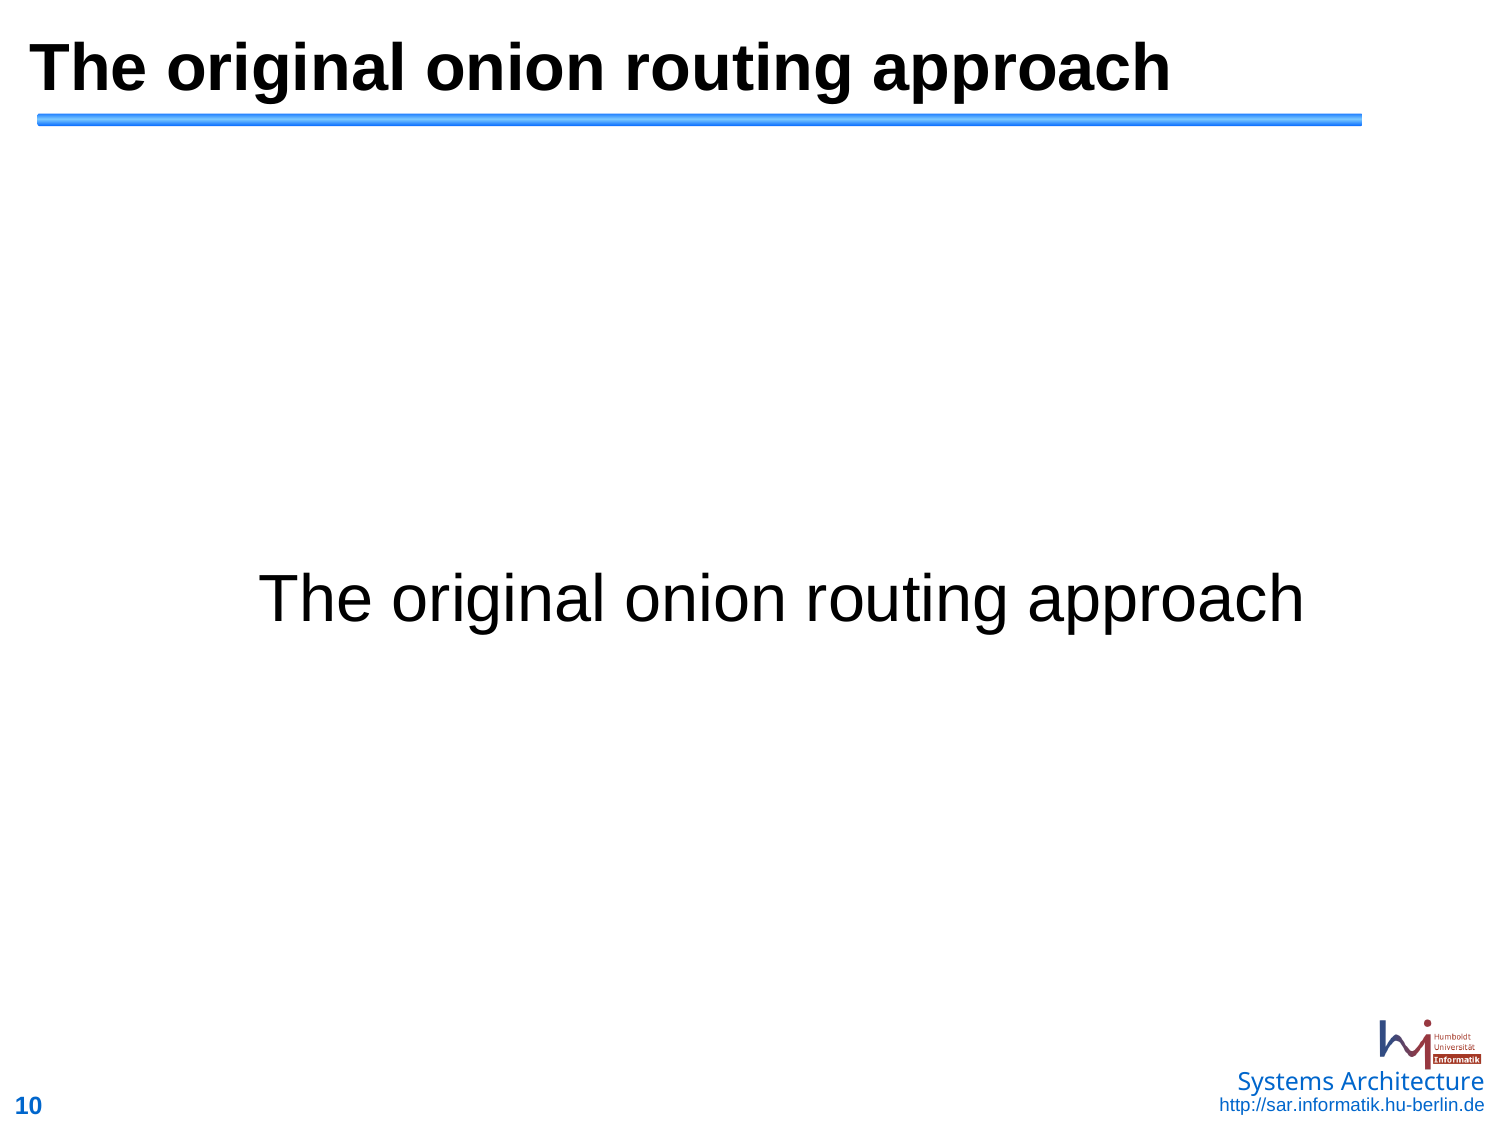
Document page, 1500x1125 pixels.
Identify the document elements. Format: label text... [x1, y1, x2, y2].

picture [1376, 1052, 1483, 1071]
subtitle The original onion routing approach [29, 144, 1500, 1052]
title The original onion routing approach [29, 19, 1500, 115]
